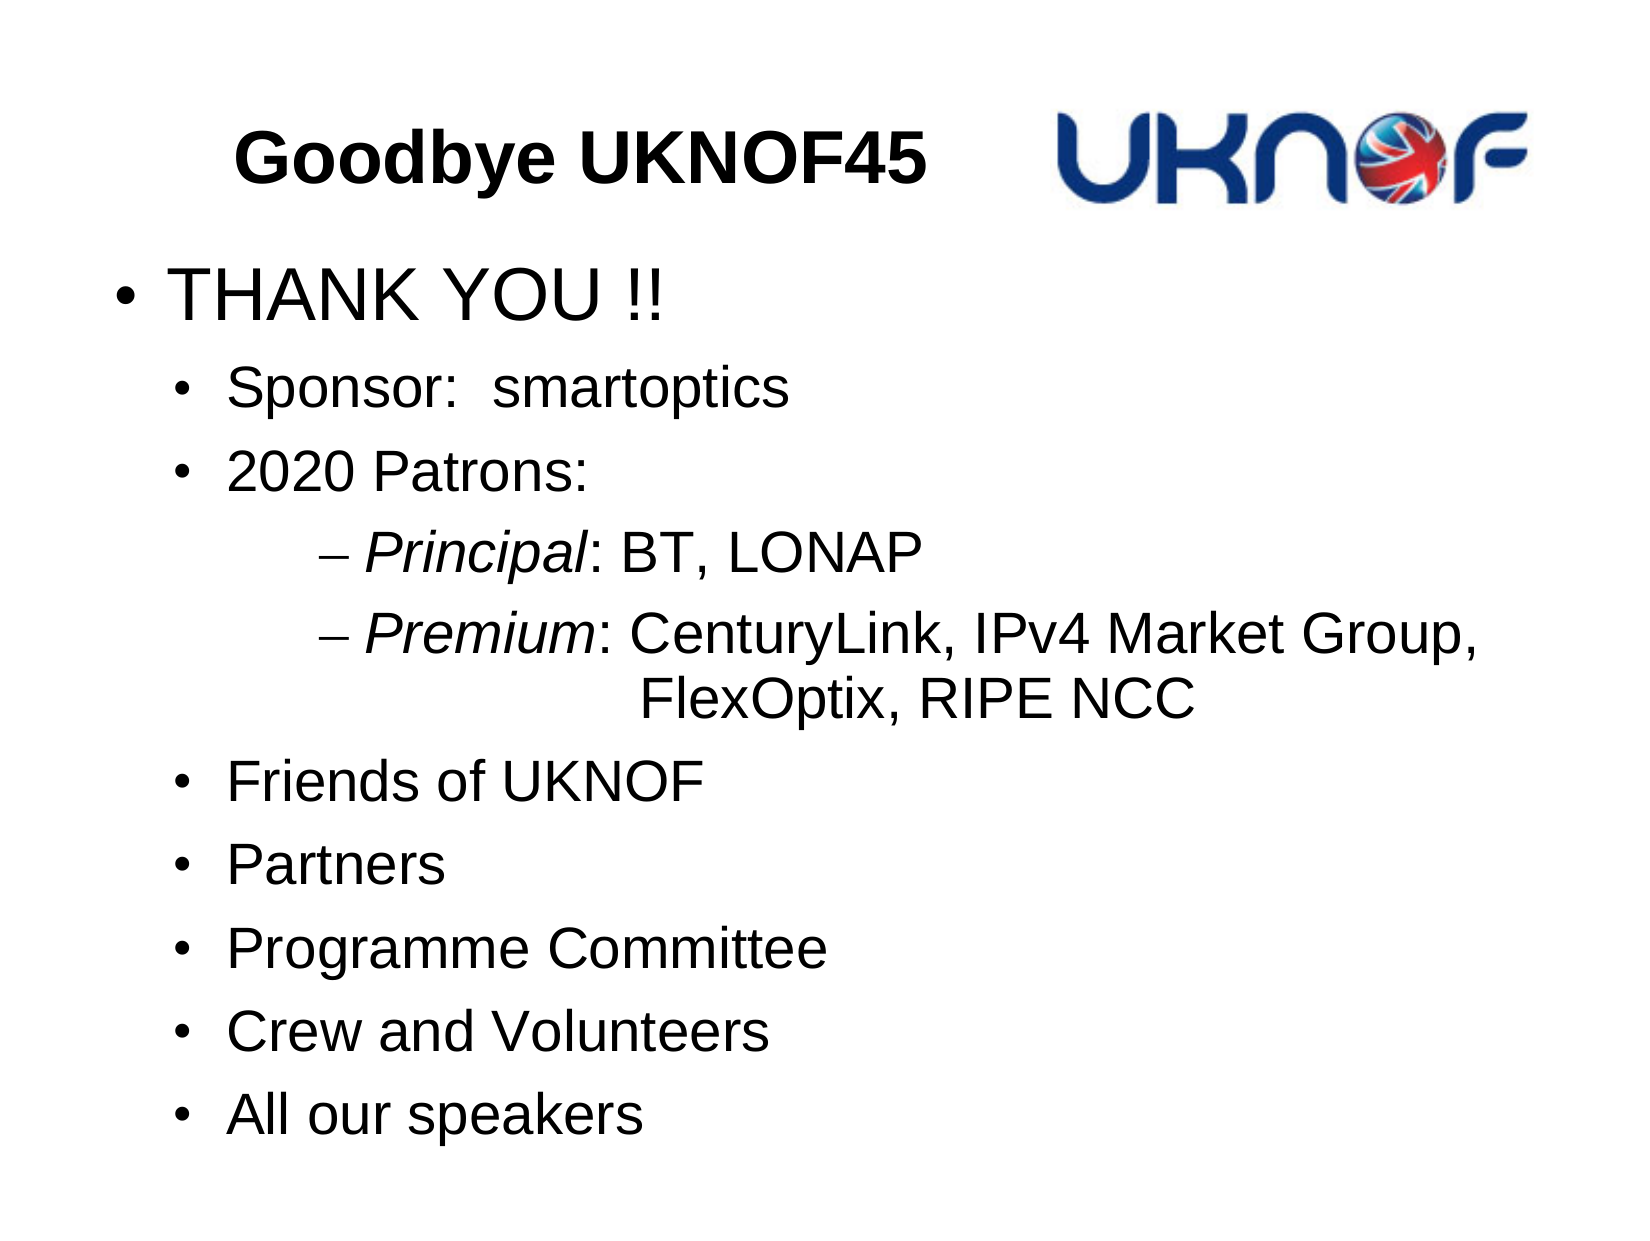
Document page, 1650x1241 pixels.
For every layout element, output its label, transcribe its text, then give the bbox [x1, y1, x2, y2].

title Goodbye UKNOF45 [123, 37, 1013, 252]
list THANK YOU !! Sponsor: smartoptics 2020 Patrons: Principal: BT, LONAP Premium: CenturyLink, IPv4 Market Group, FlexOptix, RIPE NCC Friends of UKNOF Partners Programme Committee Crew and Volunteers All our speakers [112, 252, 1576, 1231]
picture [1050, 93, 1536, 225]
